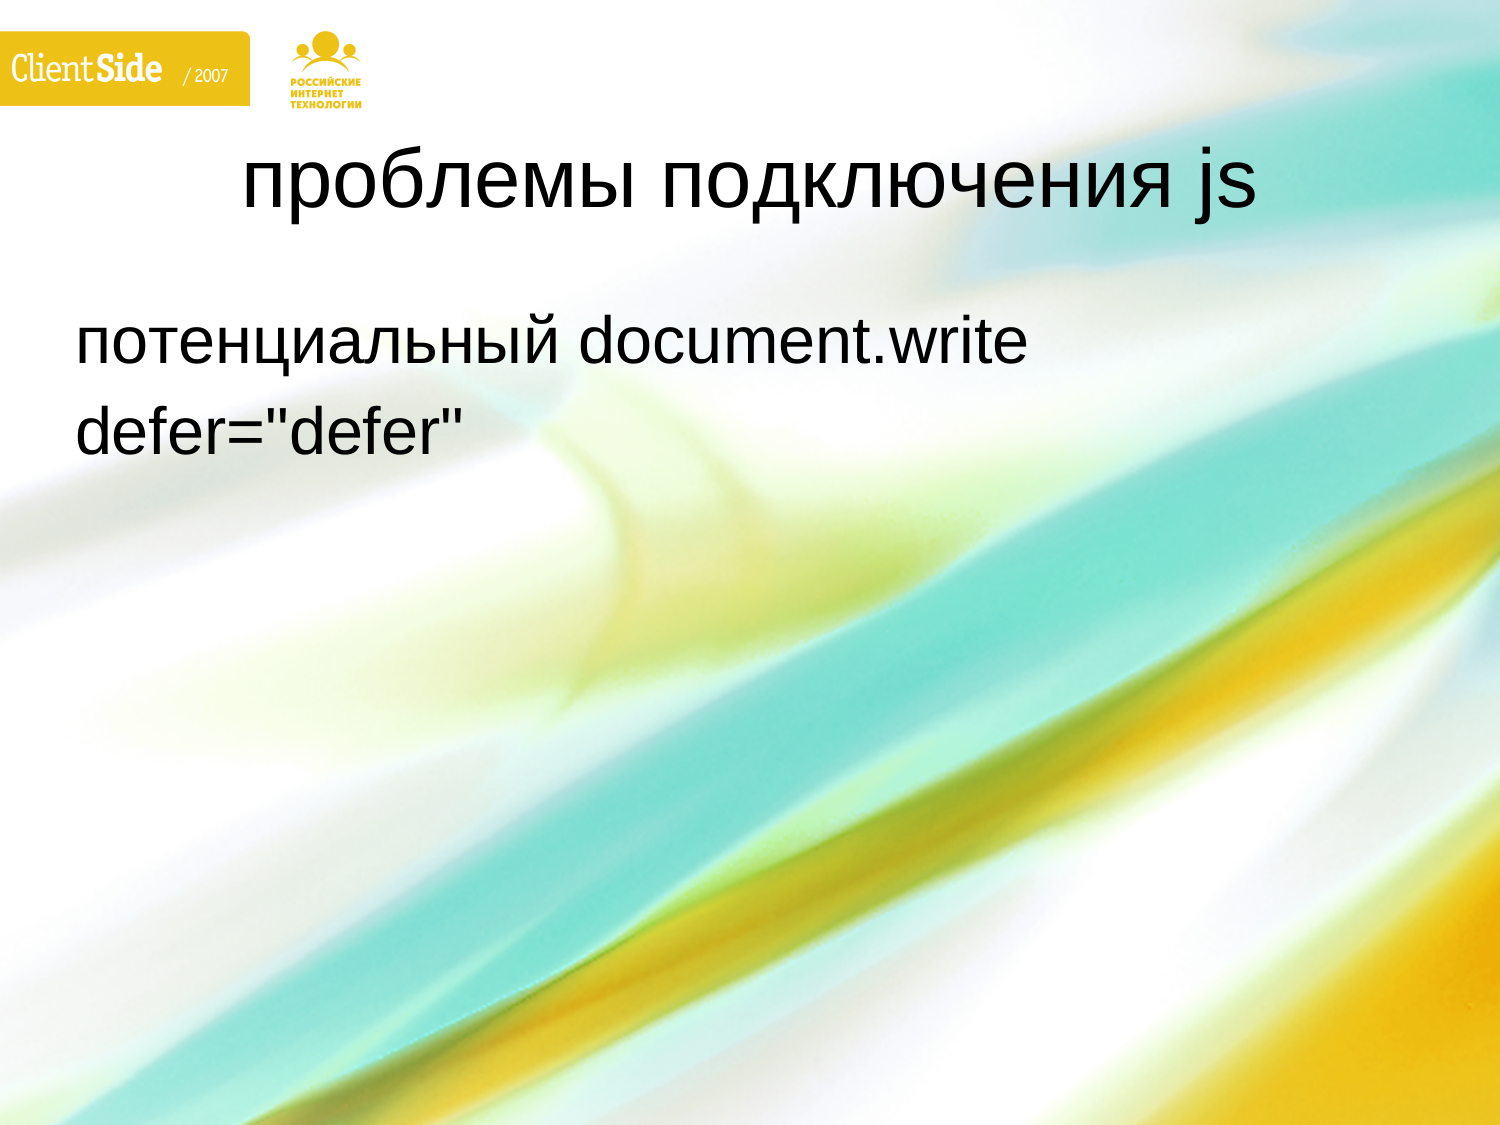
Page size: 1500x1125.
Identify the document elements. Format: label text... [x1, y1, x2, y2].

title проблемы подключения js [75, 124, 1426, 234]
list потенциальный document.write defer="defer" [75, 302, 1426, 1071]
picture [0, 0, 1500, 1125]
